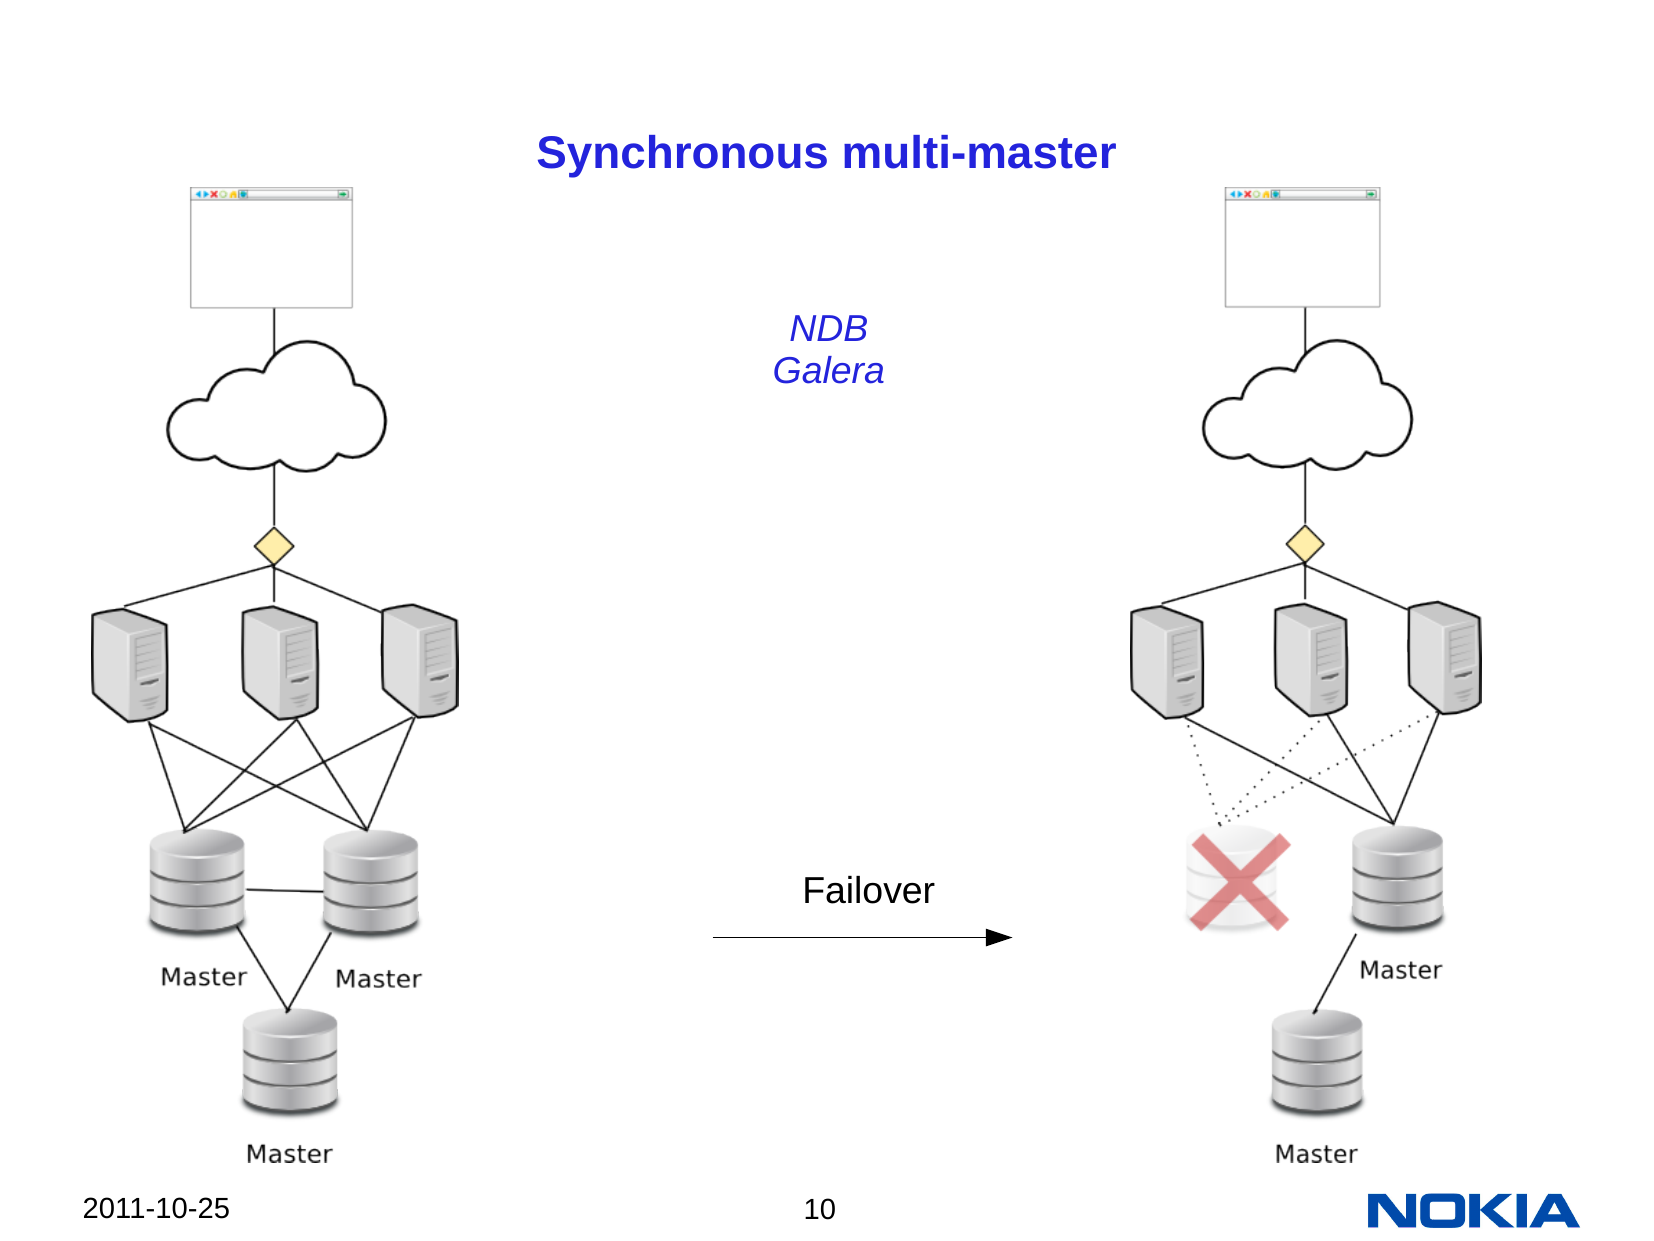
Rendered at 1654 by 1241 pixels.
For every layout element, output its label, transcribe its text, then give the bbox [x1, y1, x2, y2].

picture [91, 187, 459, 1163]
text_box NDB Galera [603, 300, 1054, 826]
text_box Failover [787, 862, 976, 920]
picture [1130, 187, 1482, 1163]
picture [1347, 1184, 1601, 1233]
title Synchronous multi-master [82, 49, 1571, 257]
